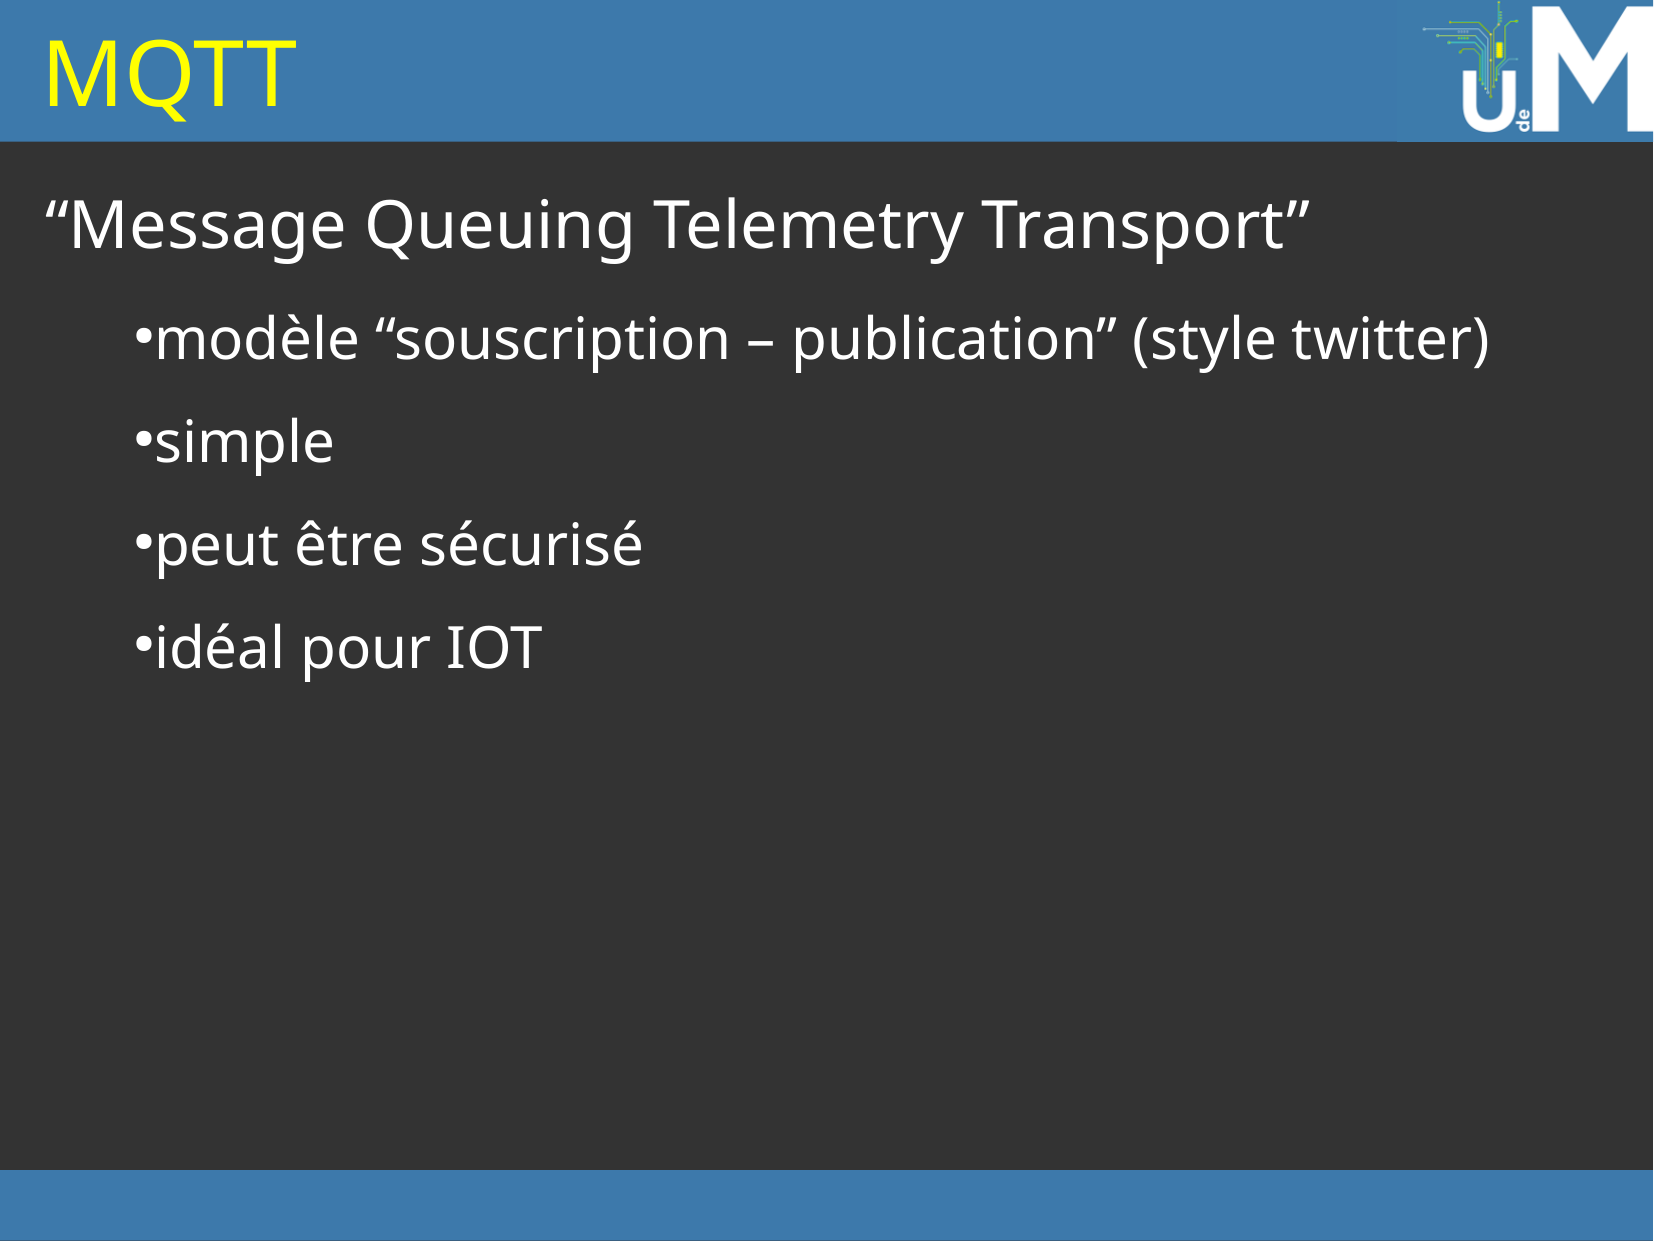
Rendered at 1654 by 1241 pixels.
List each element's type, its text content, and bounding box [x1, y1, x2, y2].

title MQTT [41, 11, 1411, 130]
list “Message Queuing Telemetry Transport” modèle “souscription – publication” (style twitter) simple peut être sécurisé idéal pour IOT [45, 177, 1606, 1141]
picture [1397, 0, 1654, 142]
